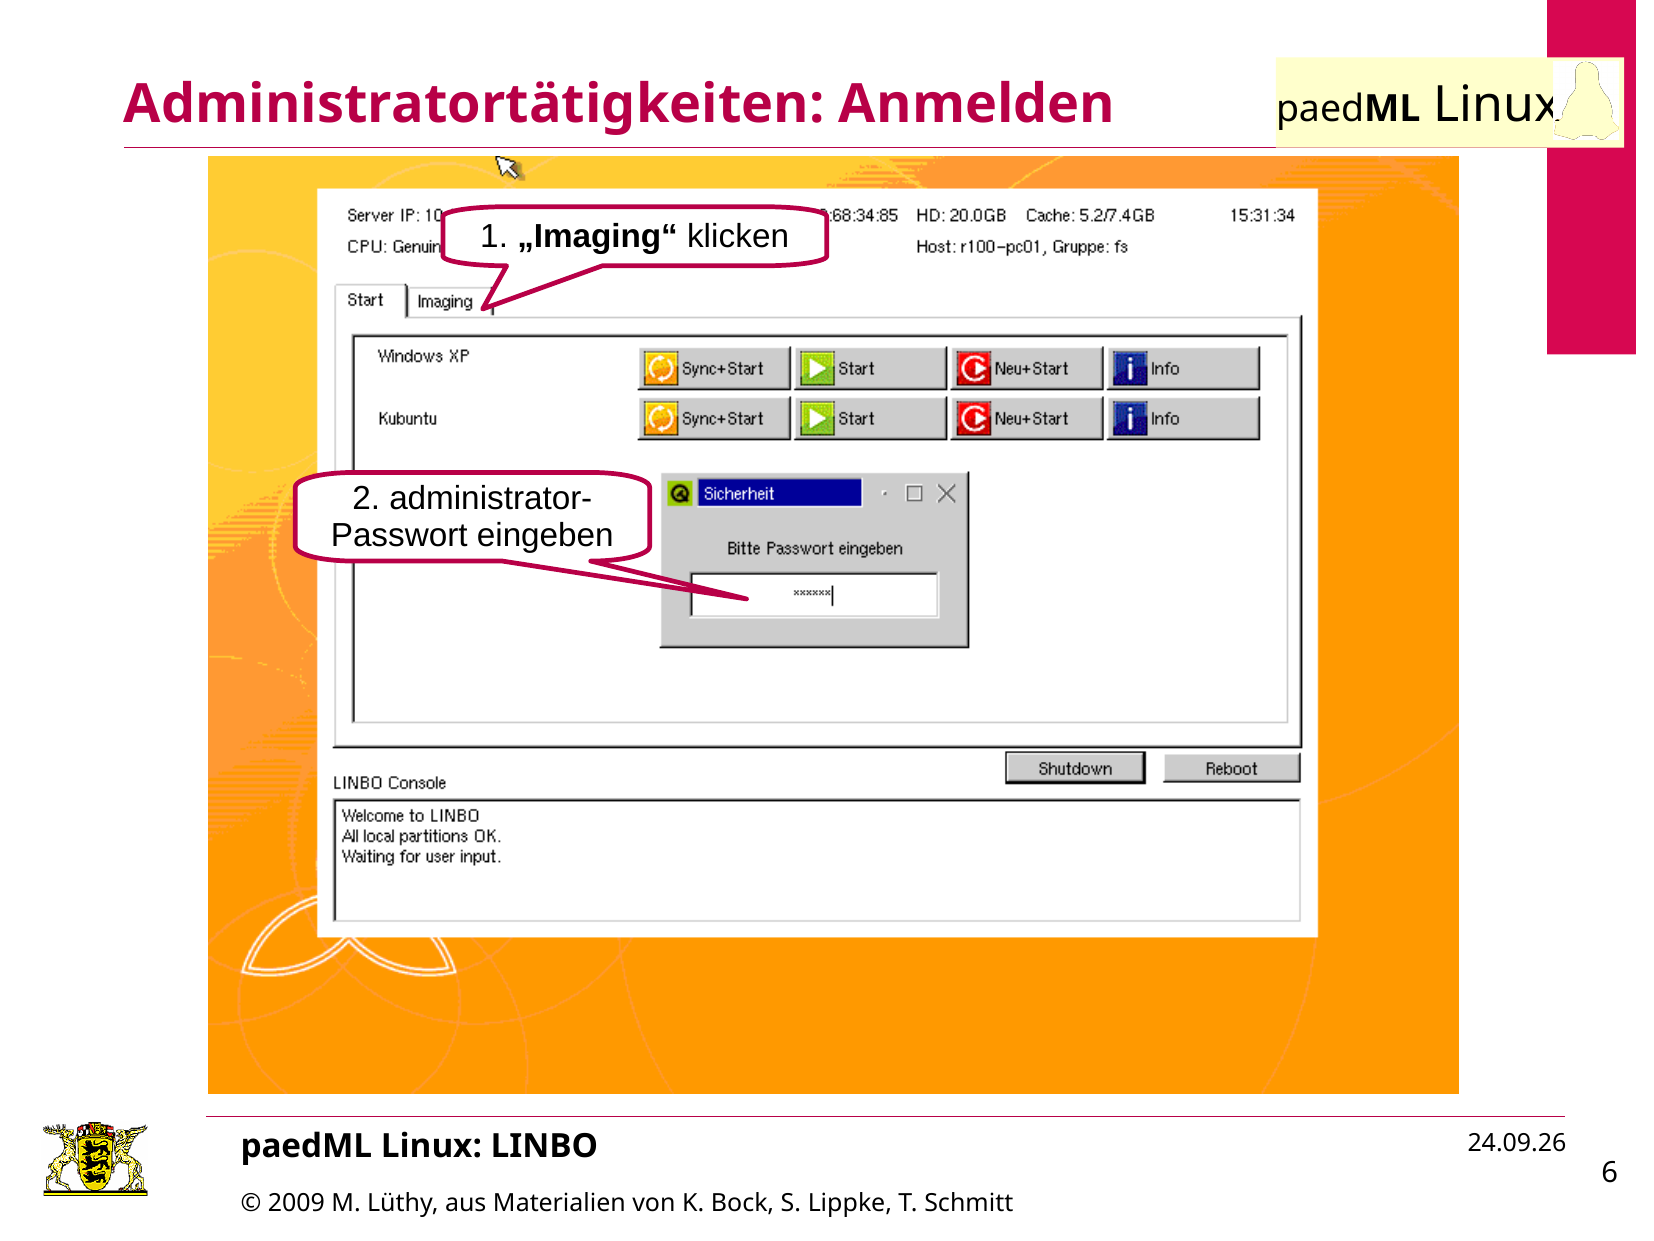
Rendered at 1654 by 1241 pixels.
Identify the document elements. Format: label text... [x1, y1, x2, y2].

text_box 1. „Imaging“ klicken [442, 206, 827, 310]
picture [41, 1121, 148, 1198]
picture [208, 156, 1459, 1094]
title Administratortätigkeiten: Anmelden [124, 68, 1270, 135]
text_box 2. administrator-Passwort eingeben [295, 472, 747, 599]
